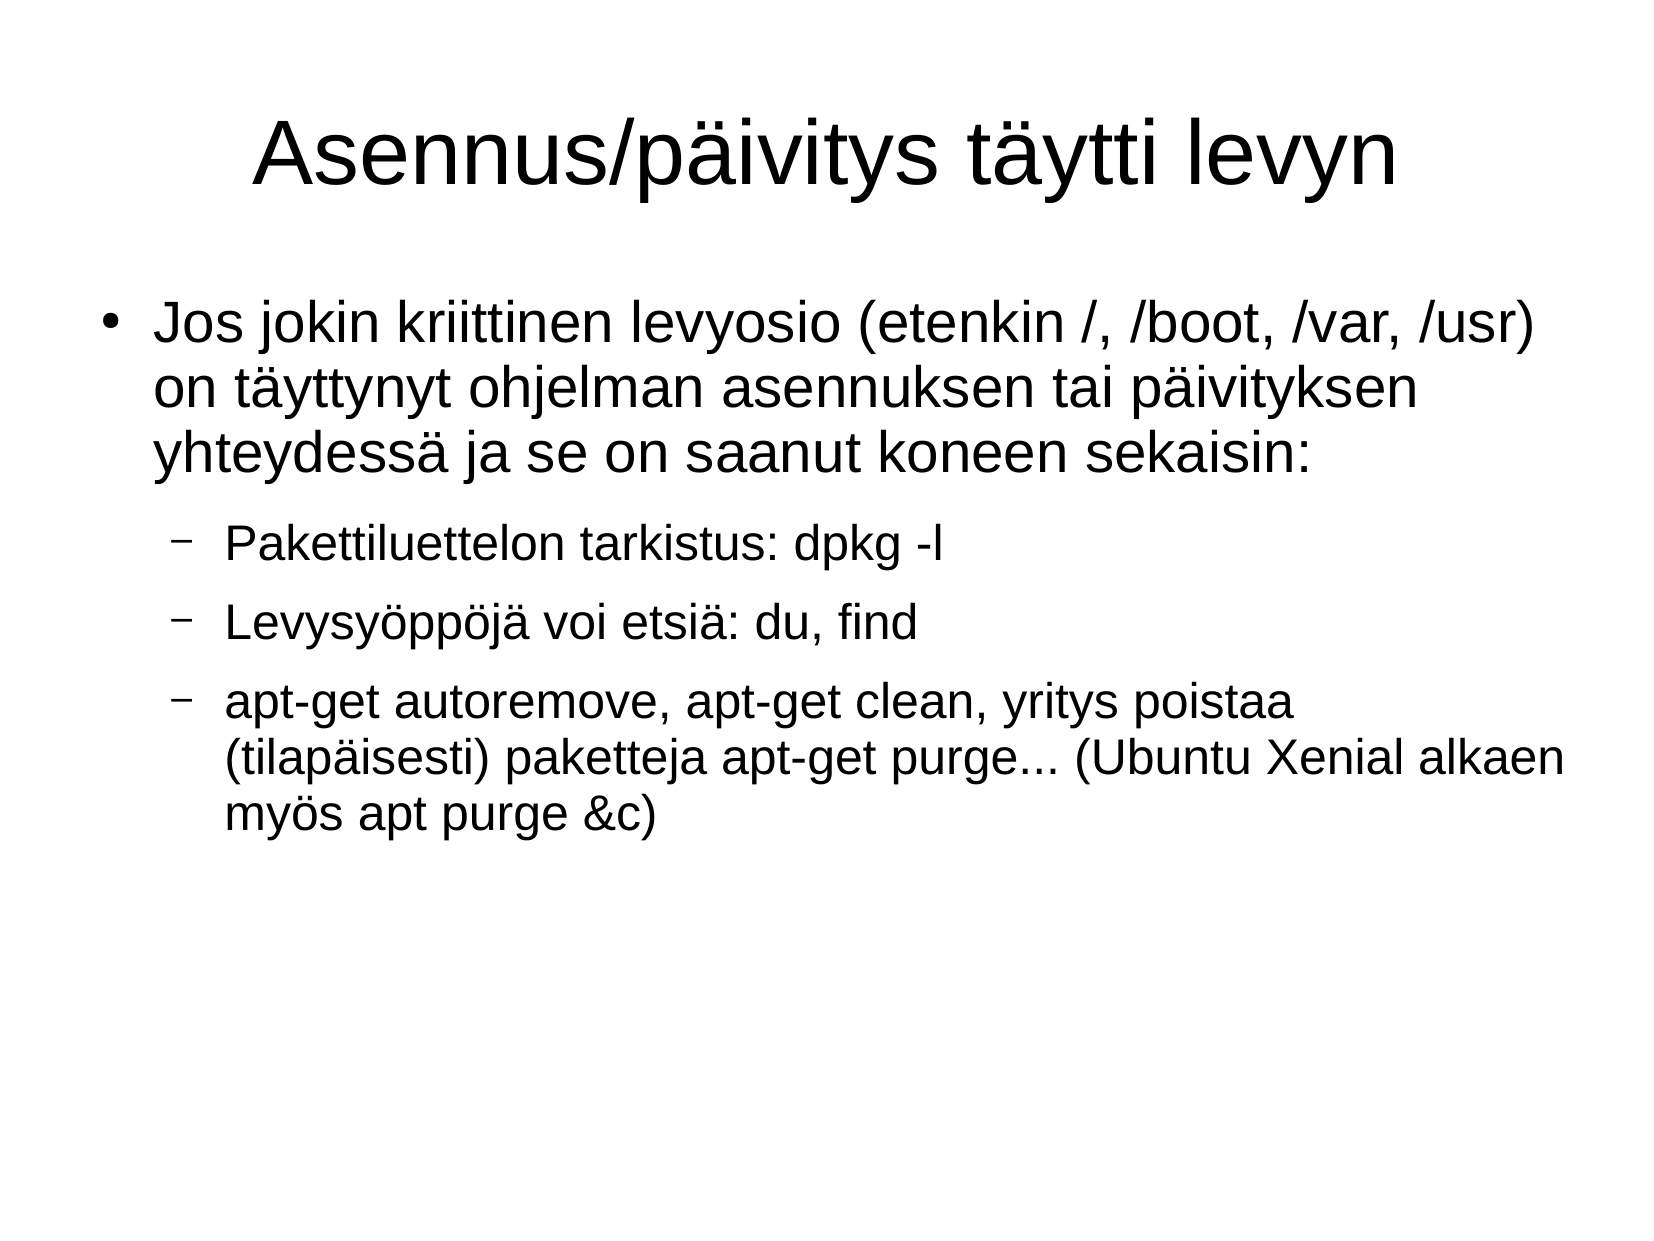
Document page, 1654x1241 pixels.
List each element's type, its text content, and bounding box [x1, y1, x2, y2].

title Asennus/päivitys täytti levyn [82, 49, 1571, 257]
list Jos jokin kriittinen levyosio (etenkin /, /boot, /var, /usr) on täyttynyt ohjelman asennuksen tai päivityksen yhteydessä ja se on saanut koneen sekaisin: Pakettiluettelon tarkistus: dpkg -l Levysyöppöjä voi etsiä: du, find apt-get autoremove, apt-get clean, yritys poistaa (tilapäisesti) paketteja apt-get purge... (Ubuntu Xenial alkaen myös apt purge &c) [82, 290, 1571, 1010]
